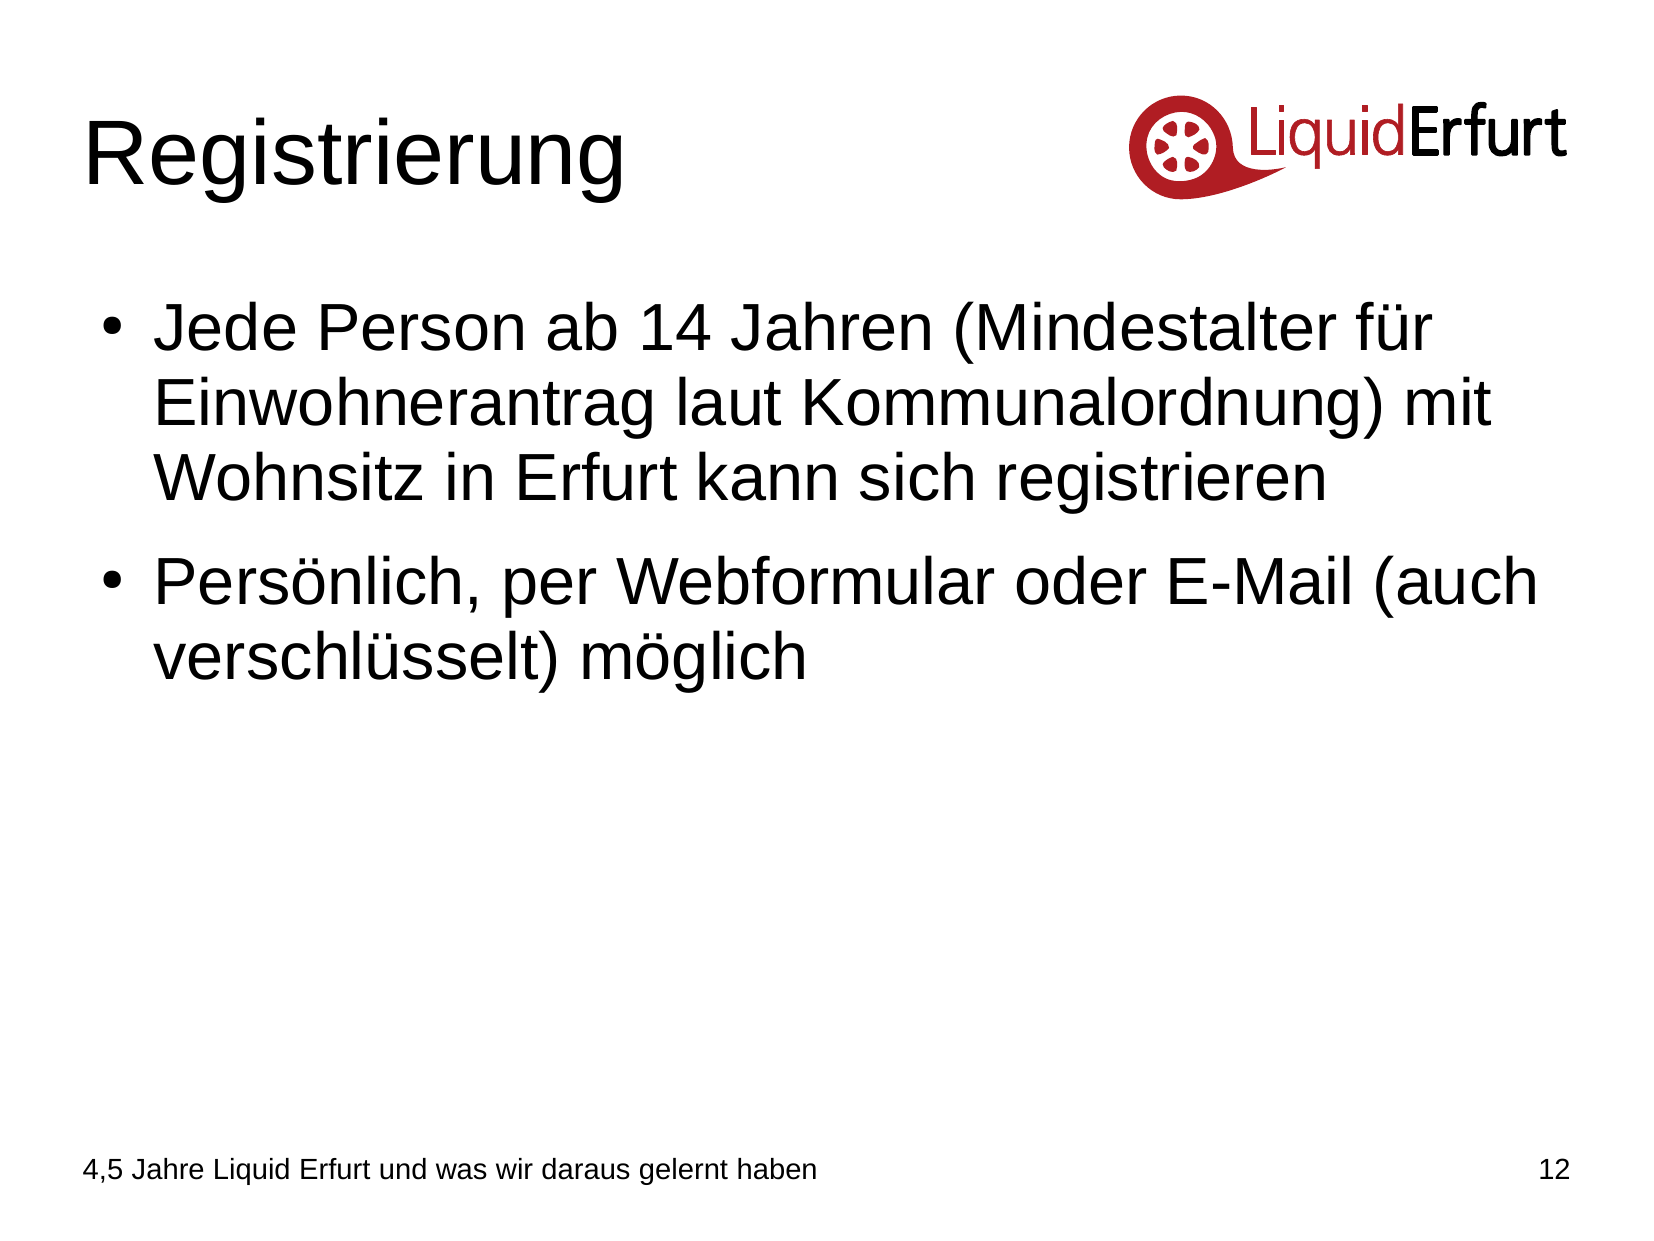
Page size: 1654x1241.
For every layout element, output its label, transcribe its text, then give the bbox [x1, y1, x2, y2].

title Registrierung [82, 49, 1571, 257]
list Jede Person ab 14 Jahren (Mindestalter für Einwohnerantrag laut Kommunalordnung) mit Wohnsitz in Erfurt kann sich registrieren Persönlich, per Webformular oder E-Mail (auch verschlüsselt) möglich [82, 290, 1571, 1010]
